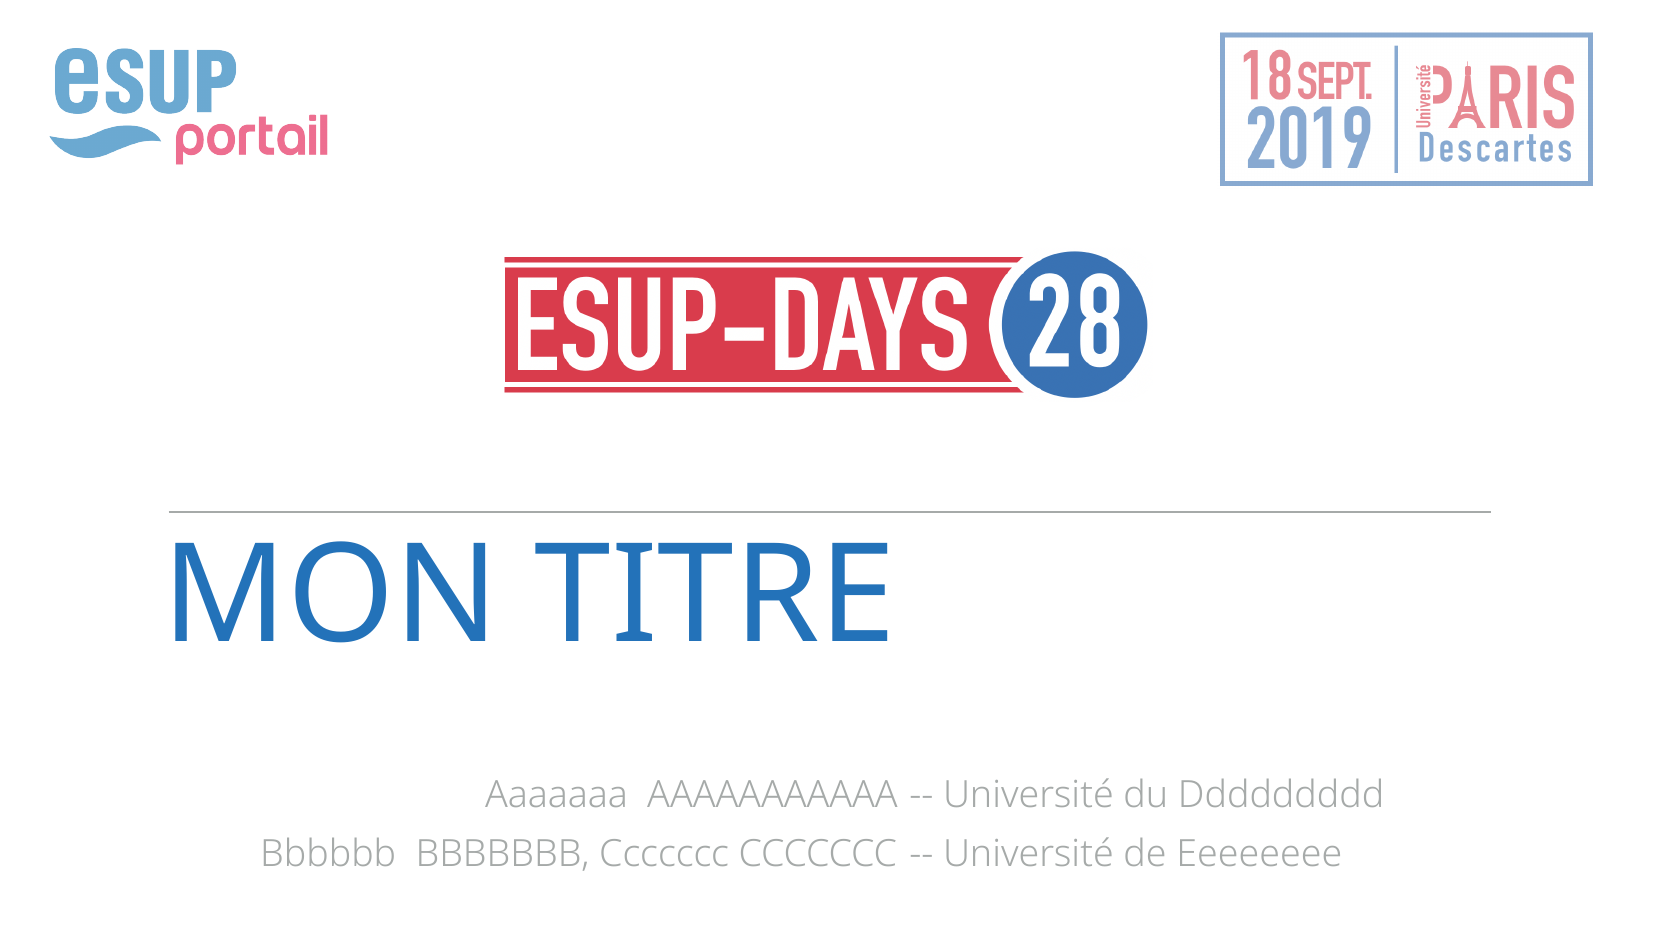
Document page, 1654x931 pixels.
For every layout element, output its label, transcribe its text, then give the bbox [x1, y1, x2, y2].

text_box -- Université de Eeeeeeee [909, 826, 1406, 883]
text_box Bbbbbb BBBBBBB, Ccccccc CCCCCCC [23, 826, 898, 883]
text_box Aaaaaaa AAAAAAAAAAA [23, 767, 898, 824]
text_box [35, 23, 390, 201]
picture [500, 247, 1153, 402]
text_box -- Université du Ddddddddd [909, 767, 1406, 824]
text_box [1204, 14, 1619, 201]
text_box MON TITRE [162, 494, 1486, 814]
